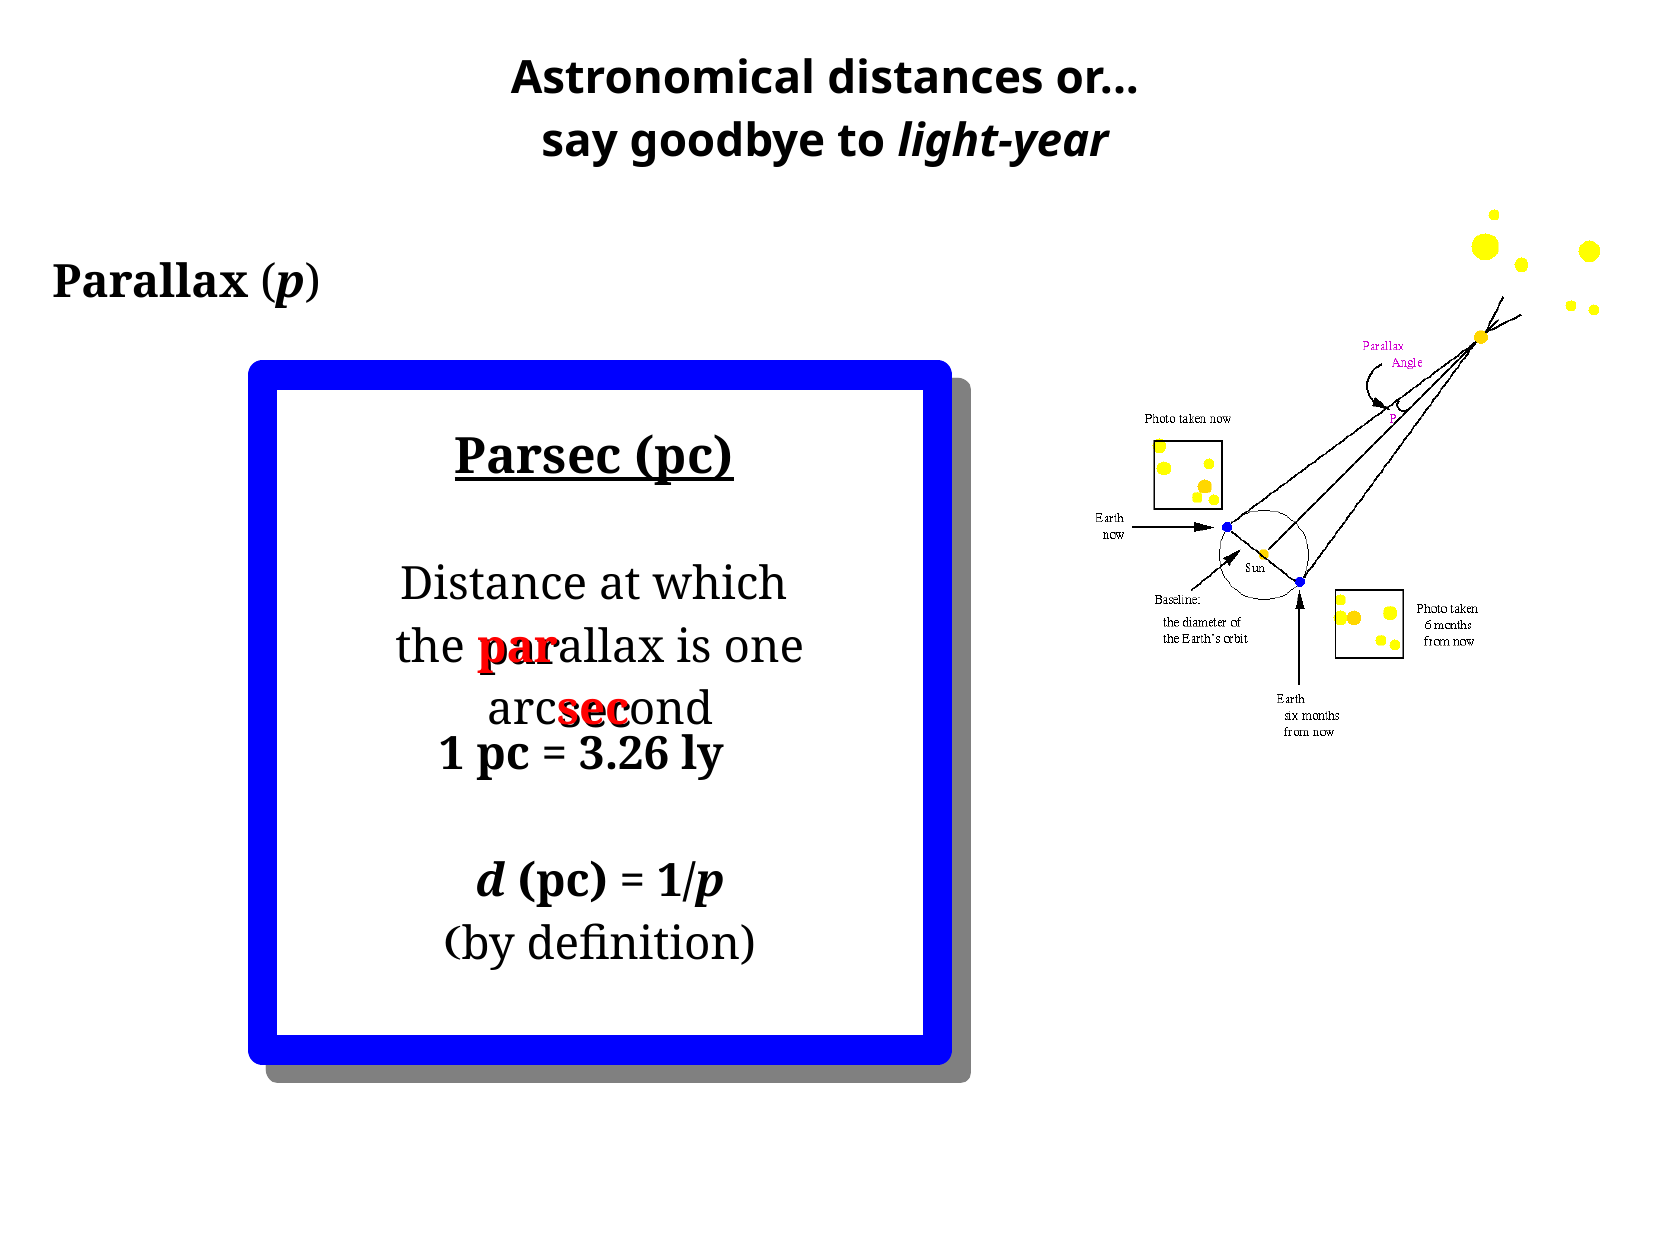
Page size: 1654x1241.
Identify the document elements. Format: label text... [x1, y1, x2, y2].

text_box 1 pc = 3.26 ly [412, 712, 751, 788]
text_box Parallax (p) [37, 240, 1313, 316]
text_box Parsec (pc) Distance at which the parallax is one arcsecond [262, 412, 938, 670]
text_box [262, 375, 938, 412]
text_box d (pc) = 1/p (by definition) [412, 840, 788, 975]
text_box [262, 670, 938, 1051]
picture [1087, 197, 1613, 751]
text_box Astronomical distances or... say goodbye to light-year [187, 37, 1463, 181]
